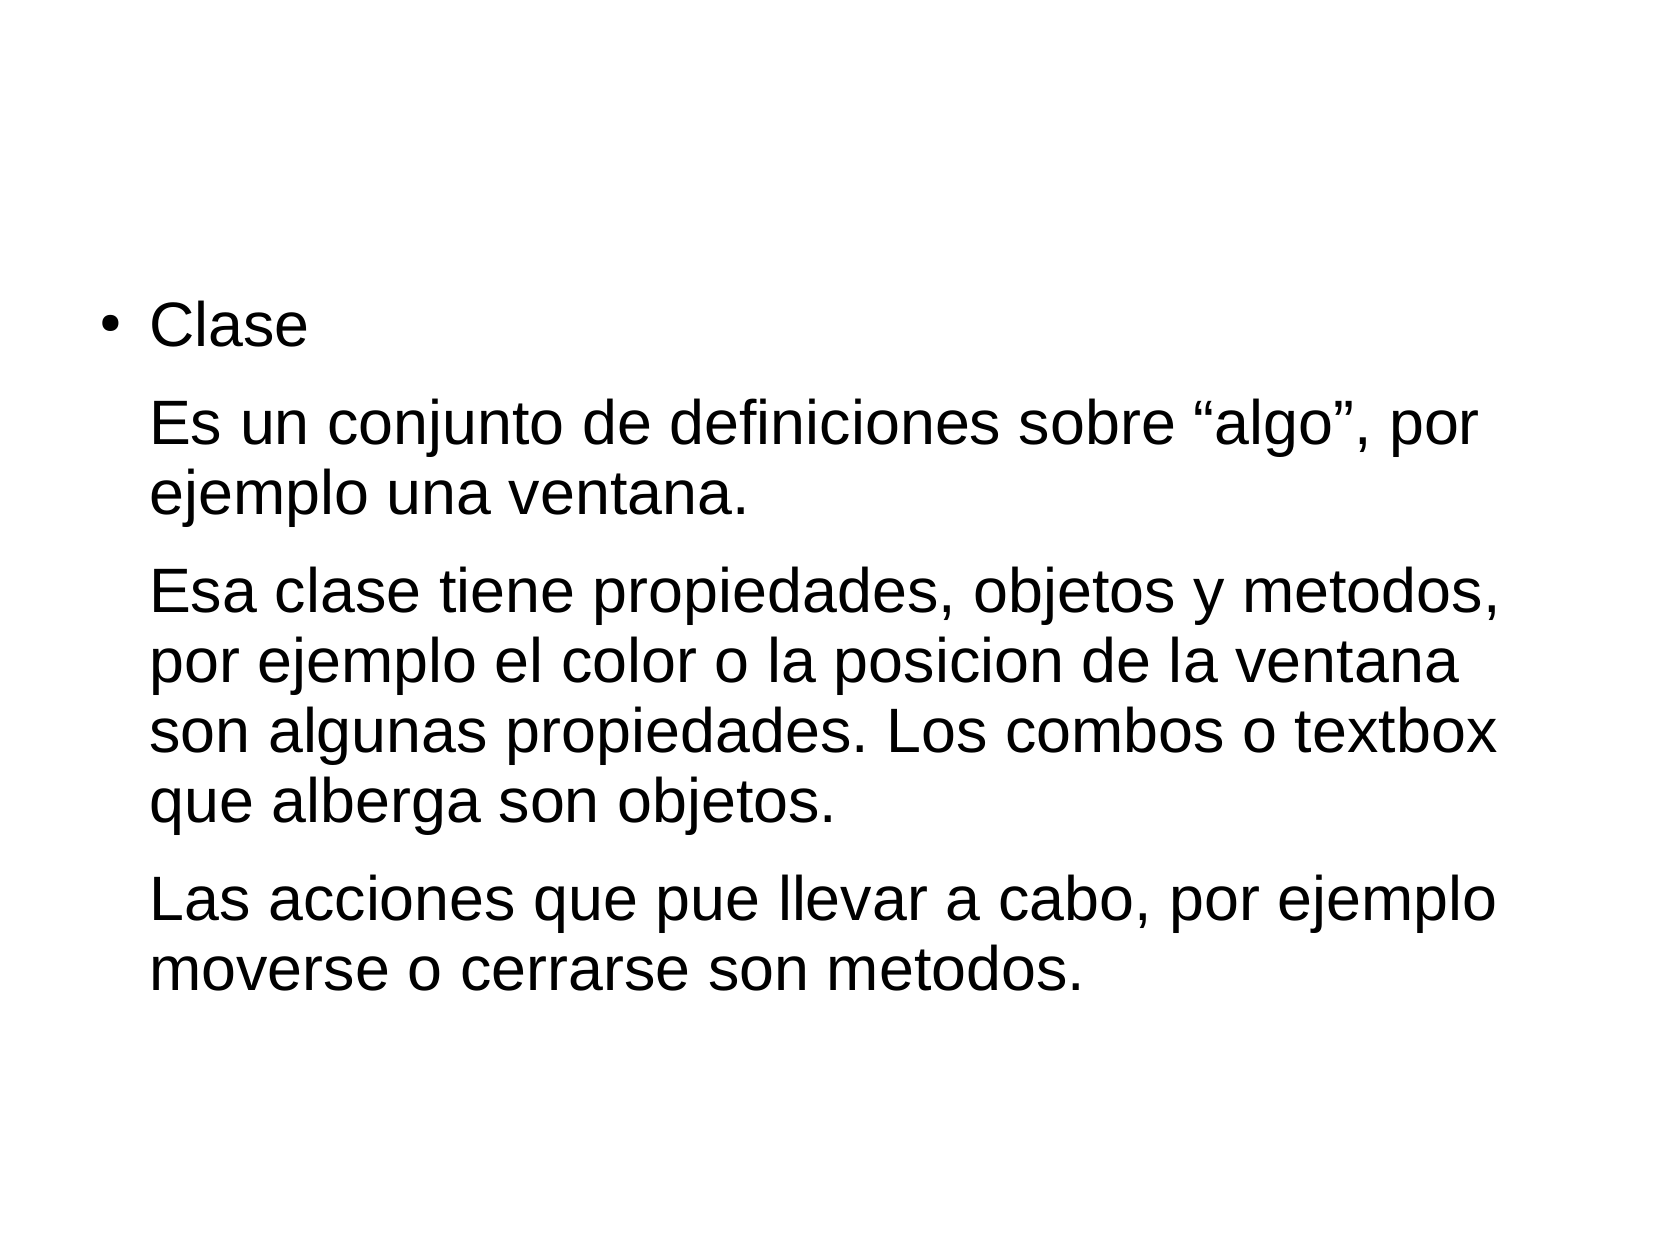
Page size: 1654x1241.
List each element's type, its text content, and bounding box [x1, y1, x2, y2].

list Clase Es un conjunto de definiciones sobre “algo”, por ejemplo una ventana. Esa clase tiene propiedades, objetos y metodos, por ejemplo el color o la posicion de la ventana son algunas propiedades. Los combos o textbox que alberga son objetos. Las acciones que pue llevar a cabo, por ejemplo moverse o cerrarse son metodos. [82, 290, 1571, 1010]
